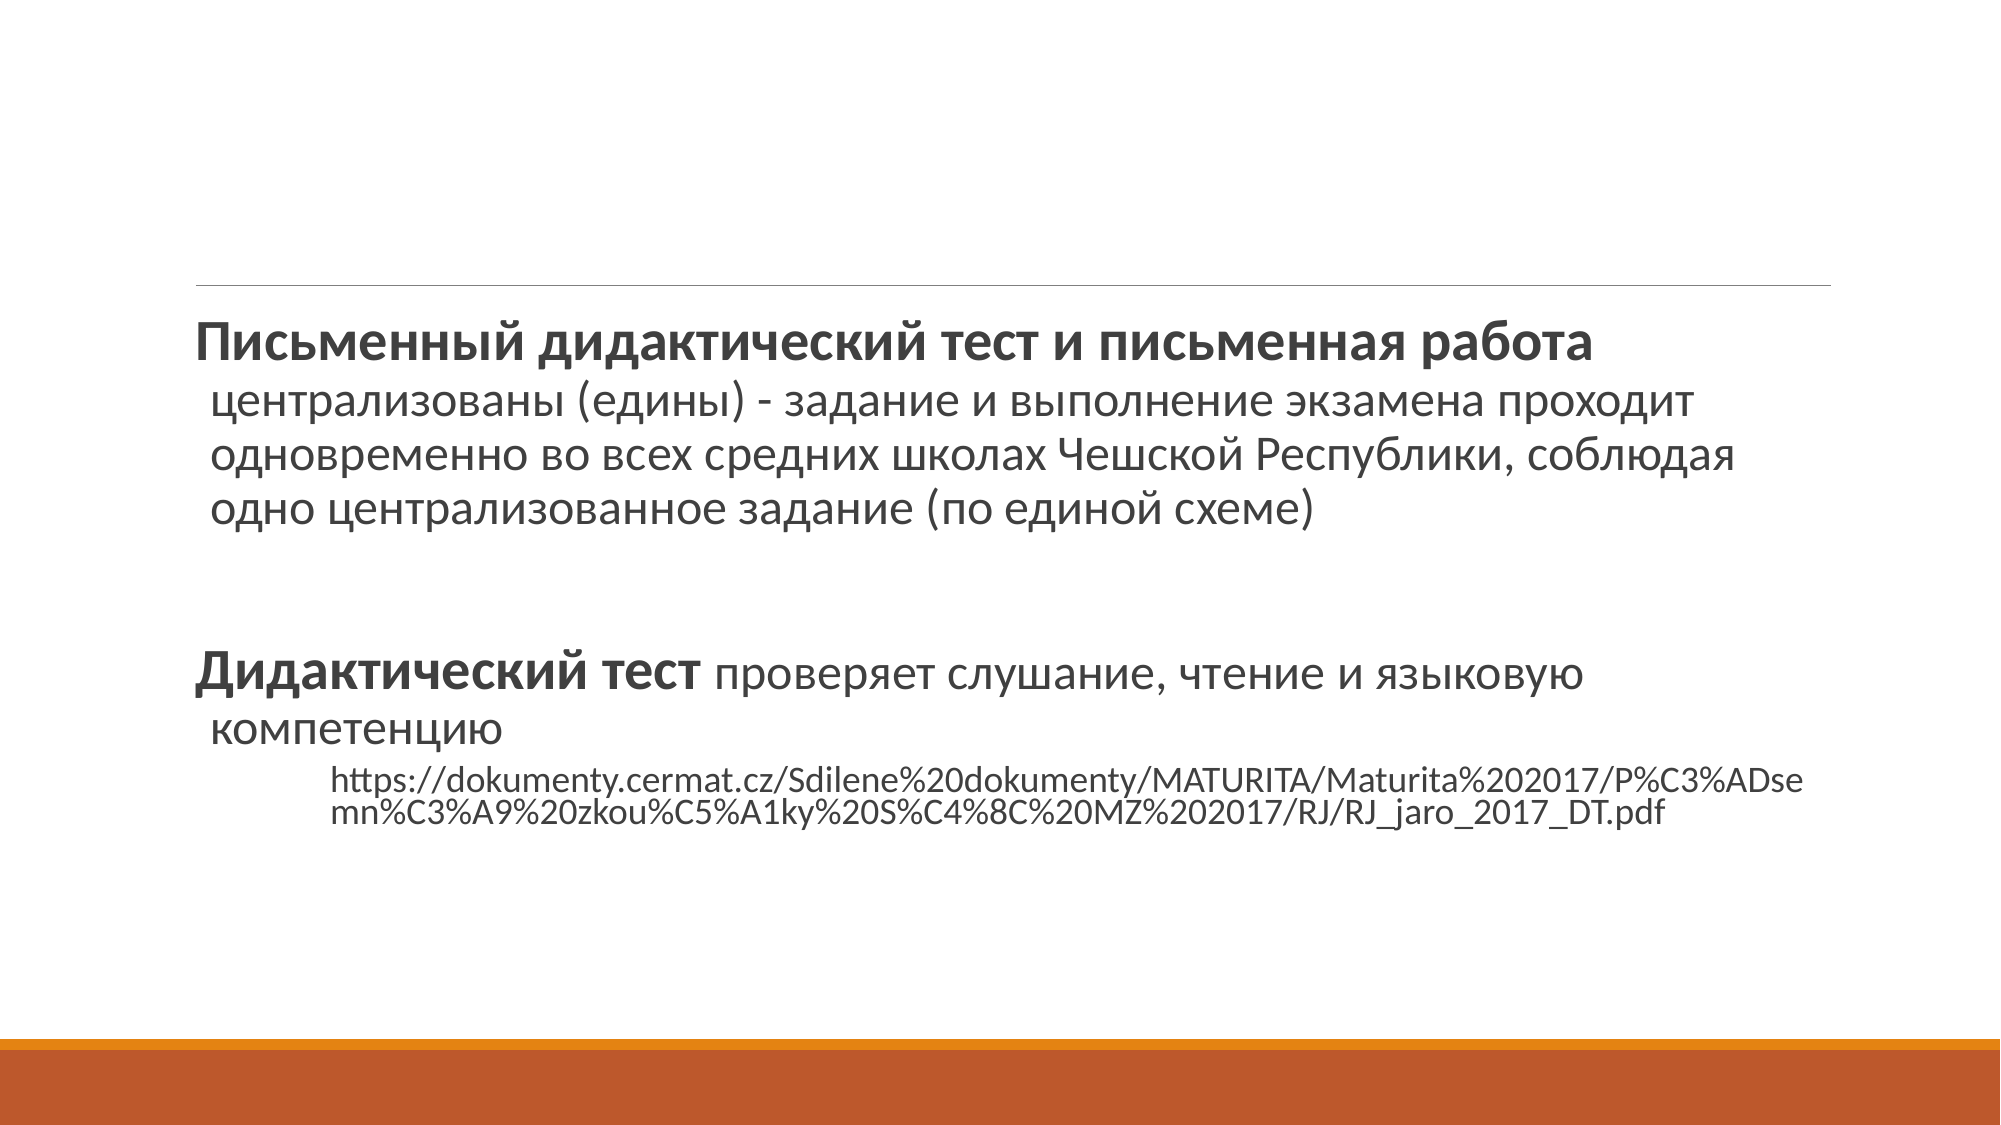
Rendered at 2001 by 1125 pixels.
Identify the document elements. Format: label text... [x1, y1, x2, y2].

list Письменный дидактический тест и письменная работа централизованы (едины) - задание и выполнение экзамена проходит одновременно во всех средних школах Чешской Республики, соблюдая одно централизованное задание (по единой схеме) Дидактический тест проверяет слушание, чтение и языковую компетенцию https://dokumenty.cermat.cz/Sdilene%20dokumenty/MATURITA/Maturita%202017/P%C3%ADsemn%C3%A9%20zkou%C5%A1ky%20S%C4%8C%20MZ%202017/RJ/RJ_jaro_2017_DT.pdf [180, 302, 1831, 963]
